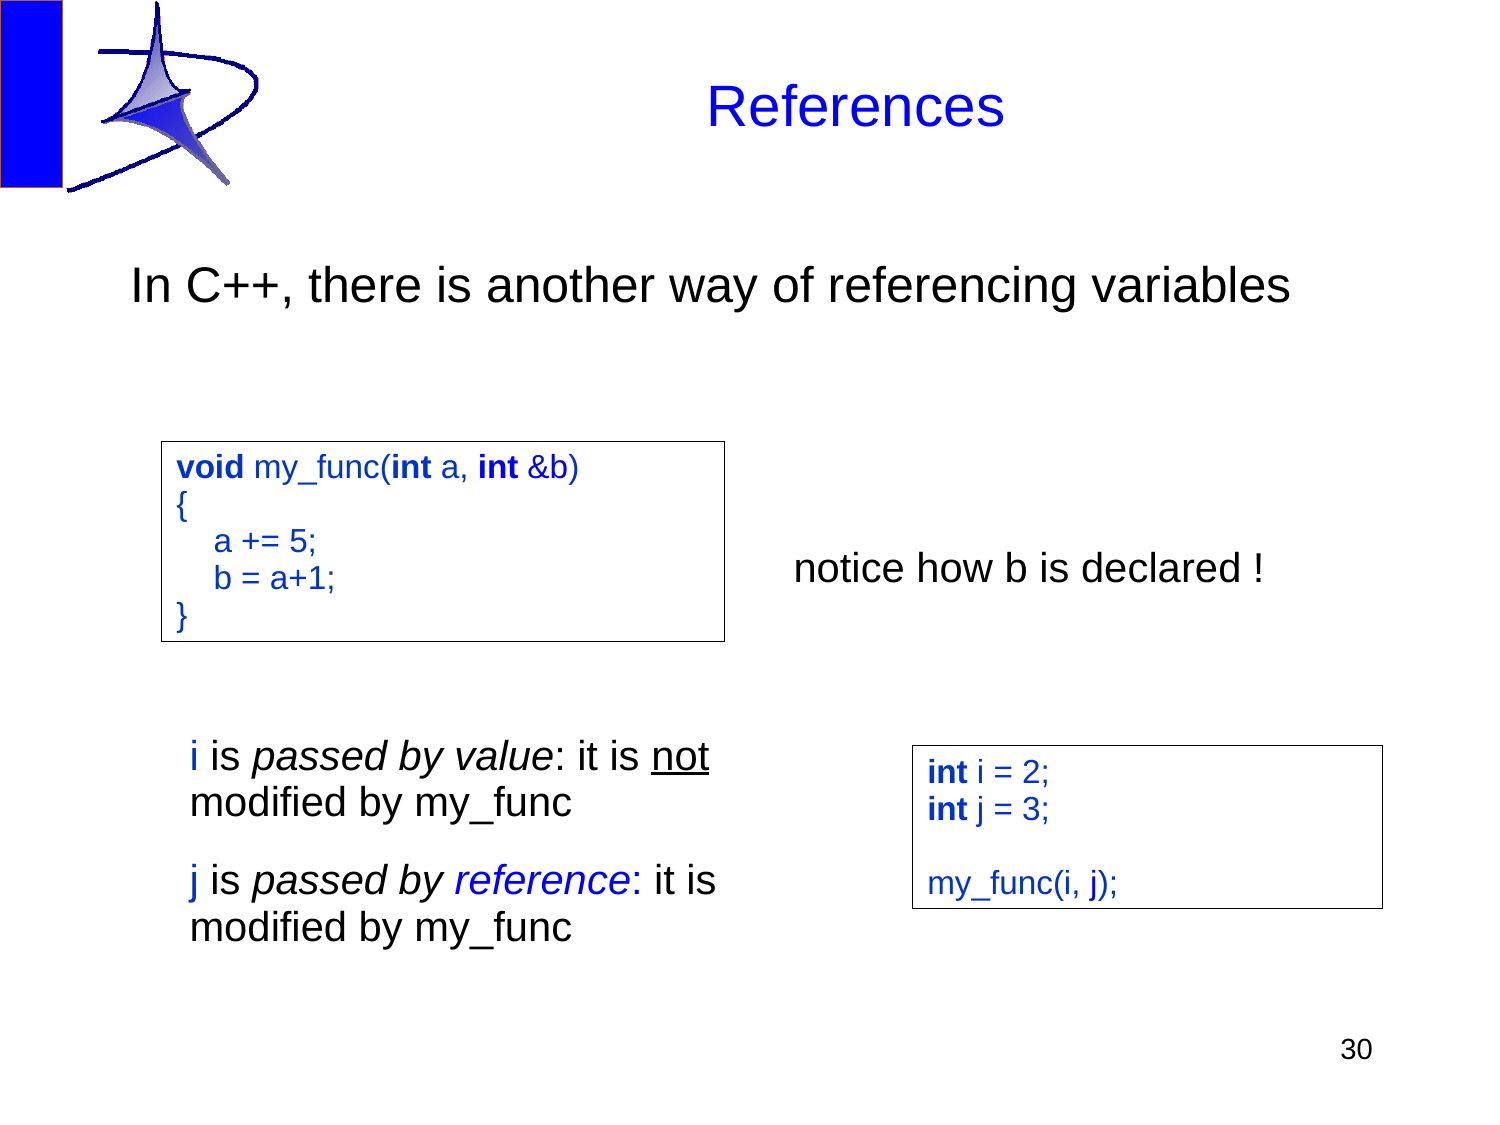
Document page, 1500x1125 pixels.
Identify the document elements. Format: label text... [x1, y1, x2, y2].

picture [62, 0, 263, 197]
text_box j is passed by reference: it is modified by my_func [174, 849, 888, 1026]
text_box notice how b is declared ! [778, 537, 1354, 650]
text_box i is passed by value: it is not modified by my_func [174, 724, 888, 849]
title References [262, 24, 1450, 188]
text_box int i = 2; int j = 3; my_func(i, j); [912, 745, 1383, 909]
list In C++, there is another way of referencing variables [112, 249, 1450, 487]
text_box void my_func(int a, int &b) { a += 5; b = a+1; } [161, 441, 725, 642]
